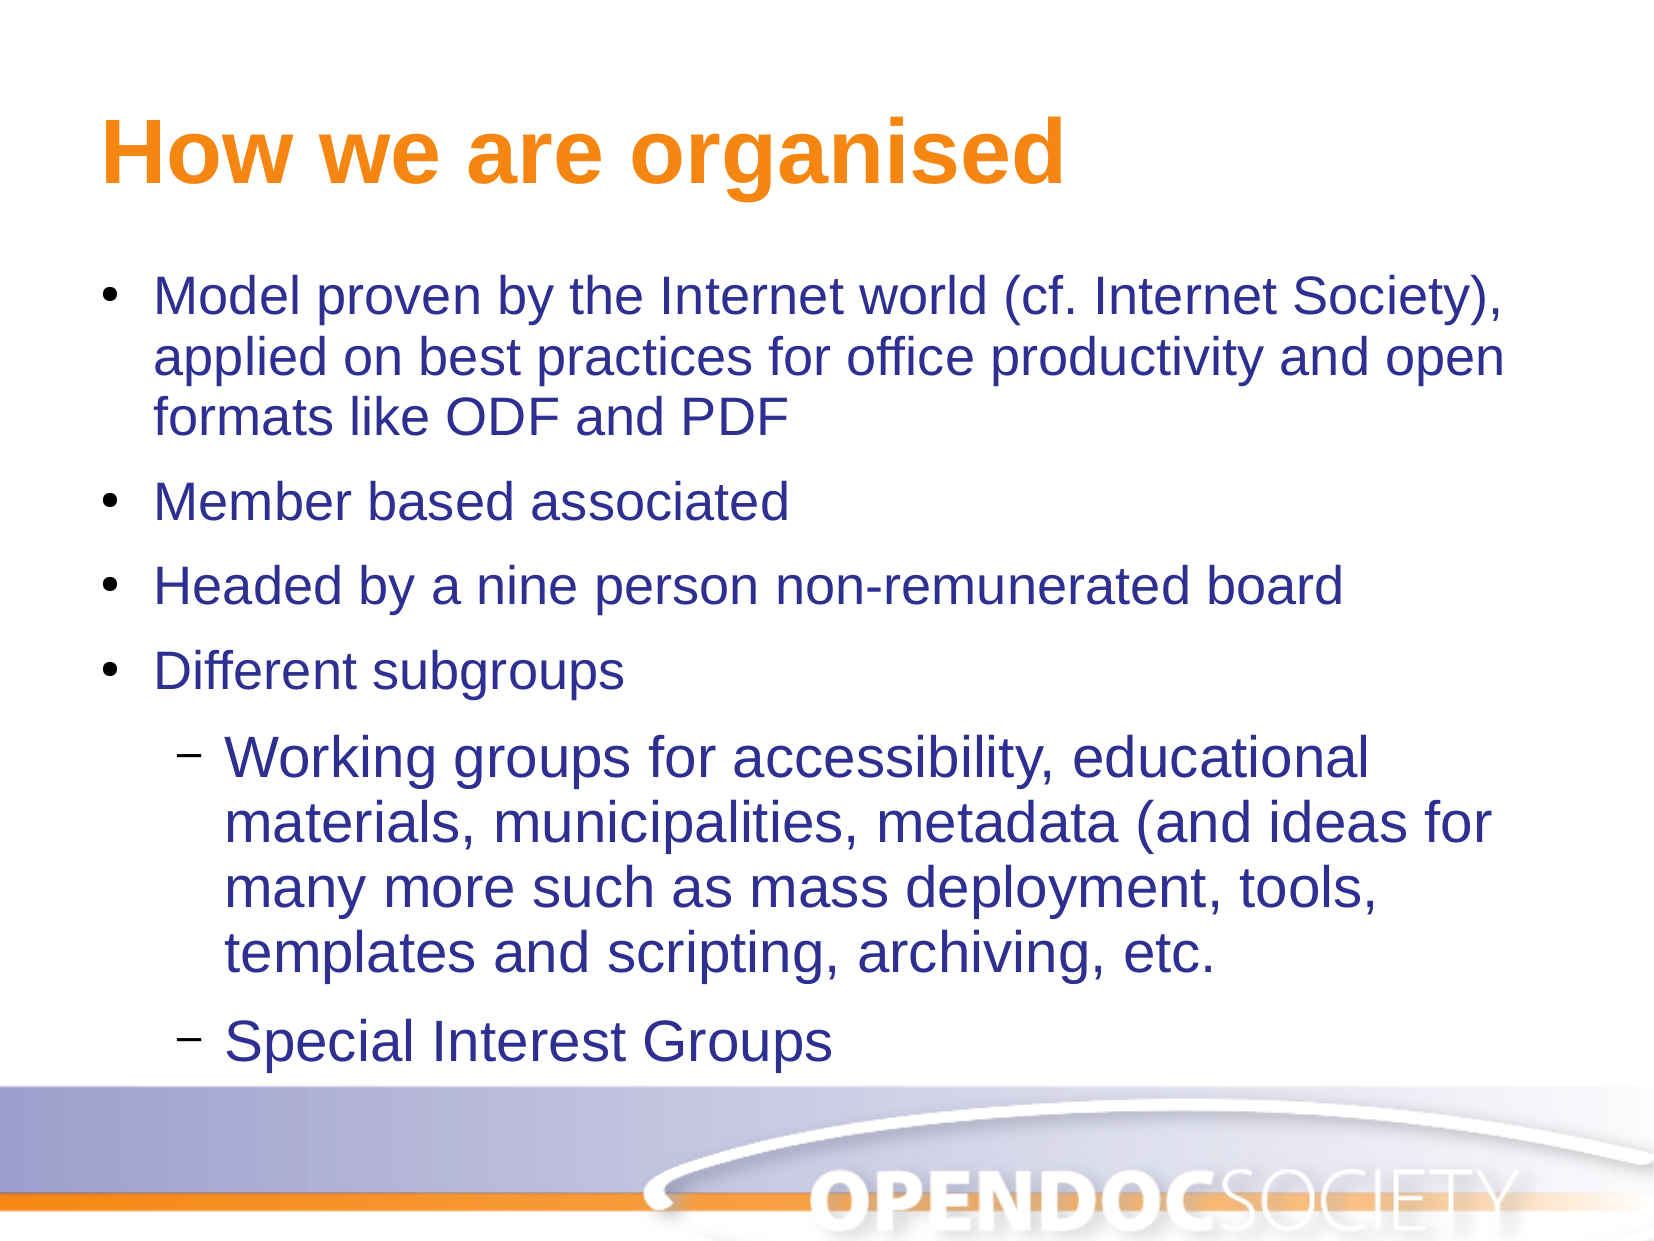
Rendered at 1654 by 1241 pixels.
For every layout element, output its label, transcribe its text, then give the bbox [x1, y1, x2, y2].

picture [0, 0, 1654, 1241]
list Model proven by the Internet world (cf. Internet Society), applied on best practices for office productivity and open formats like ODF and PDF Member based associated Headed by a nine person non-remunerated board Different subgroups Working groups for accessibility, educational materials, municipalities, metadata (and ideas for many more such as mass deployment, tools, templates and scripting, archiving, etc. Special Interest Groups [82, 265, 1571, 1074]
title How we are organised [100, 96, 1589, 207]
